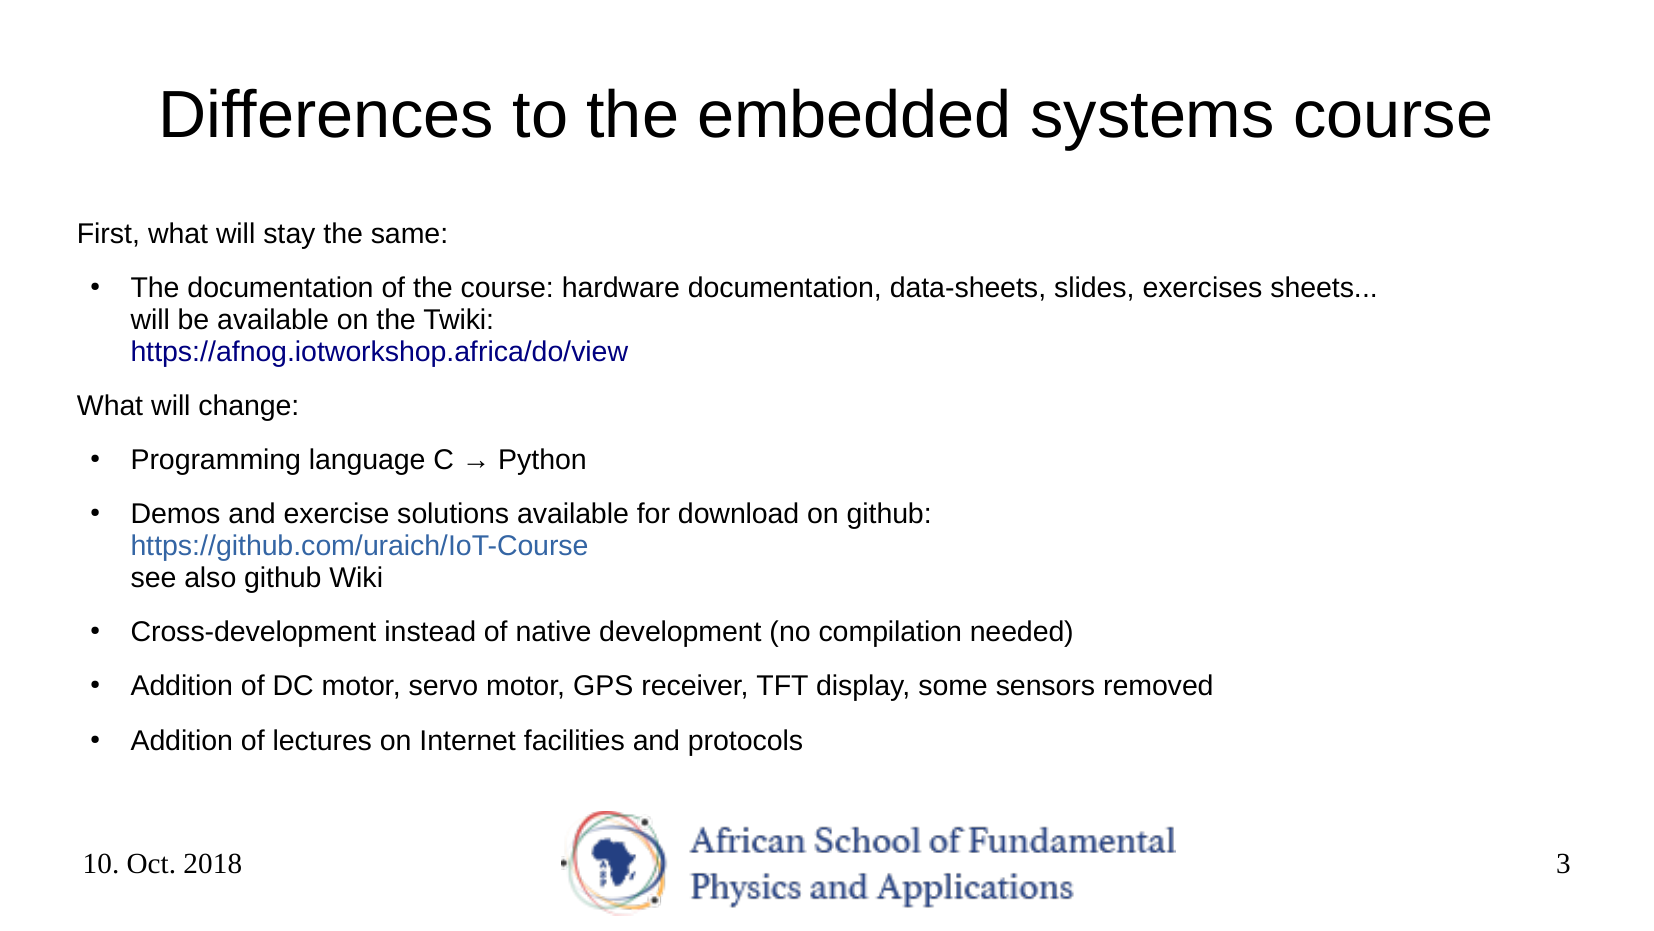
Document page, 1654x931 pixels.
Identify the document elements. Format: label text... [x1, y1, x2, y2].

title Differences to the embedded systems course [82, 37, 1571, 193]
list First, what will stay the same: The documentation of the course: hardware documentation, data-sheets, slides, exercises sheets... will be available on the Twiki: https://afnog.iotworkshop.africa/do/view What will change: Programming language C → Python Demos and exercise solutions available for download on github: https://github.com/uraich/IoT-Course see also github Wiki Cross-development instead of native development (no compilation needed) Addition of DC motor, servo motor, GPS receiver, TFT display, some sensors removed Addition of lectures on Internet facilities and protocols [76, 217, 1565, 758]
picture [561, 811, 1176, 916]
